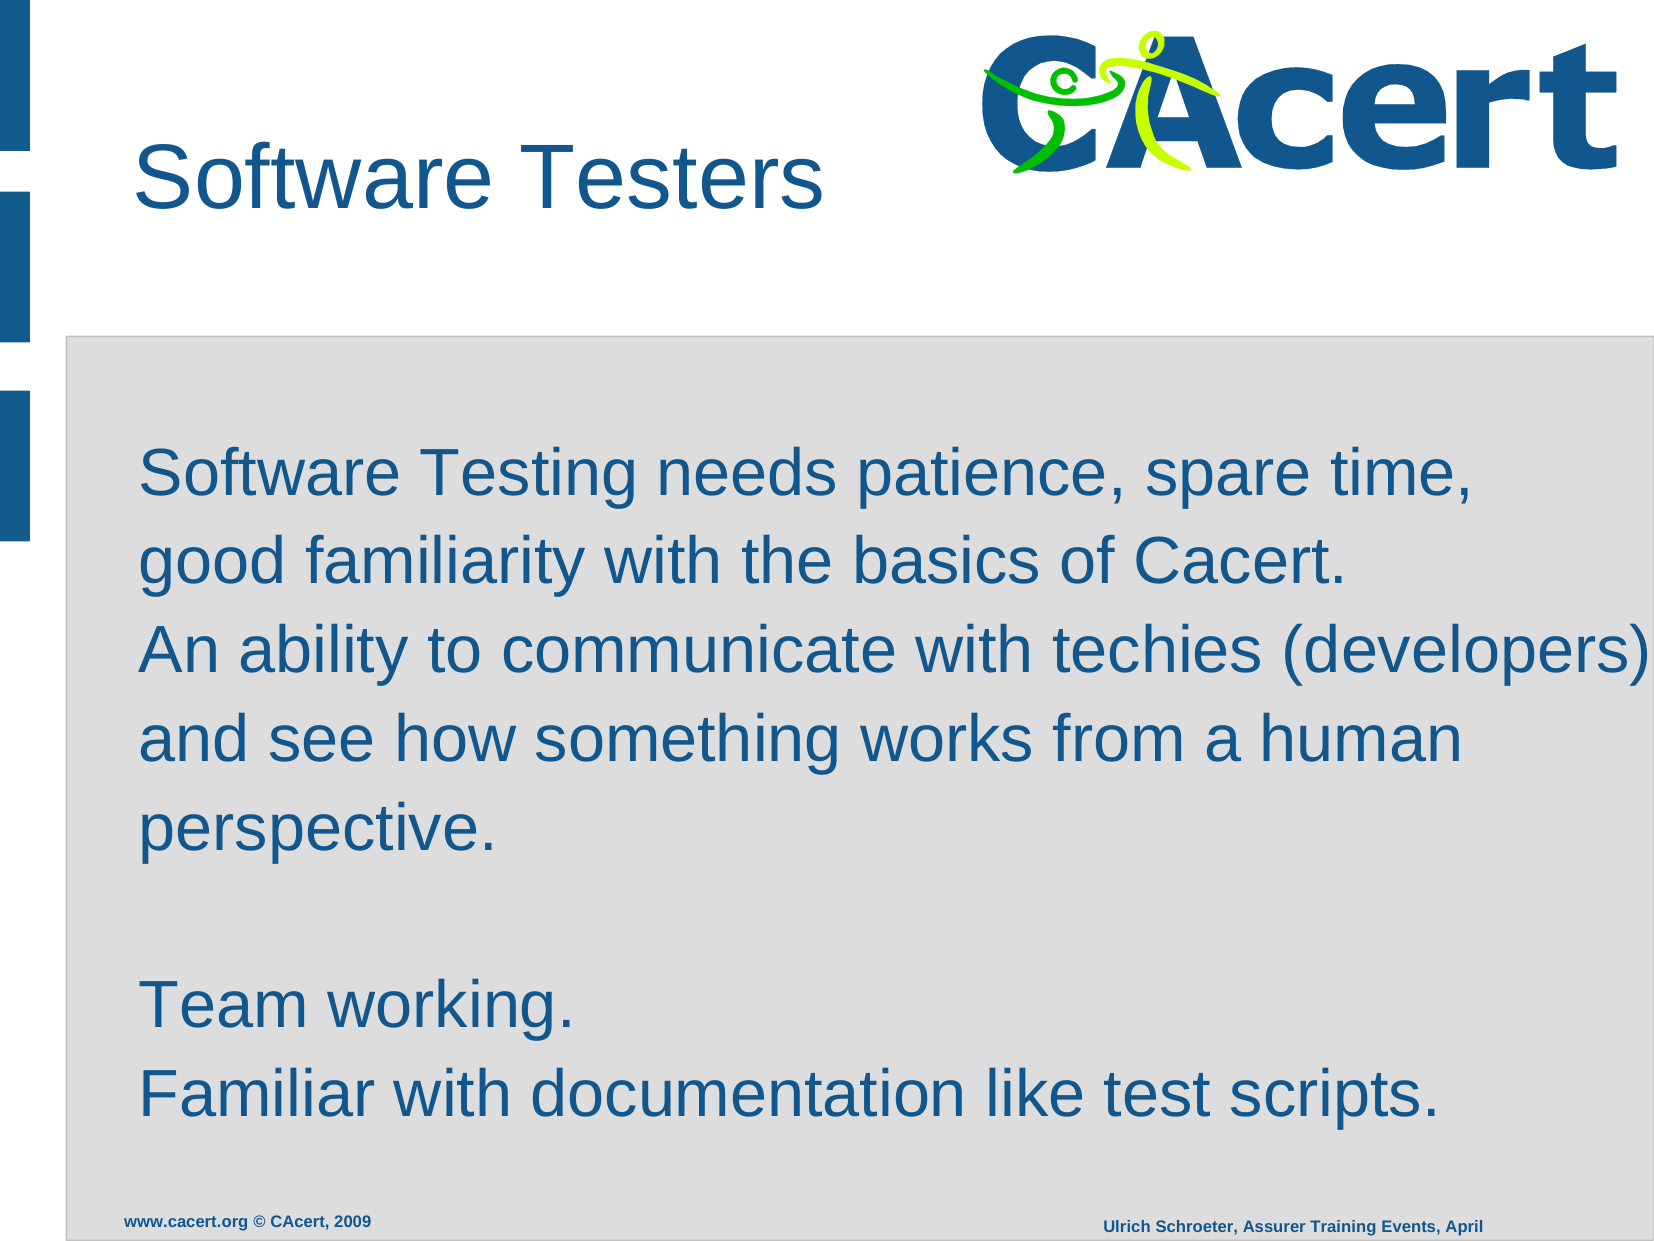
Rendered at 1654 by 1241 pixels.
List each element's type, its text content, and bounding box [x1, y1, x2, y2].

text_box Software Testing needs patience, spare time, good familiarity with the basics of Cacert. An ability to communicate with techies (developers) and see how something works from a human perspective. Team working. Familiar with documentation like test scripts. [124, 413, 1654, 1139]
text_box Software Testers [118, 118, 832, 239]
